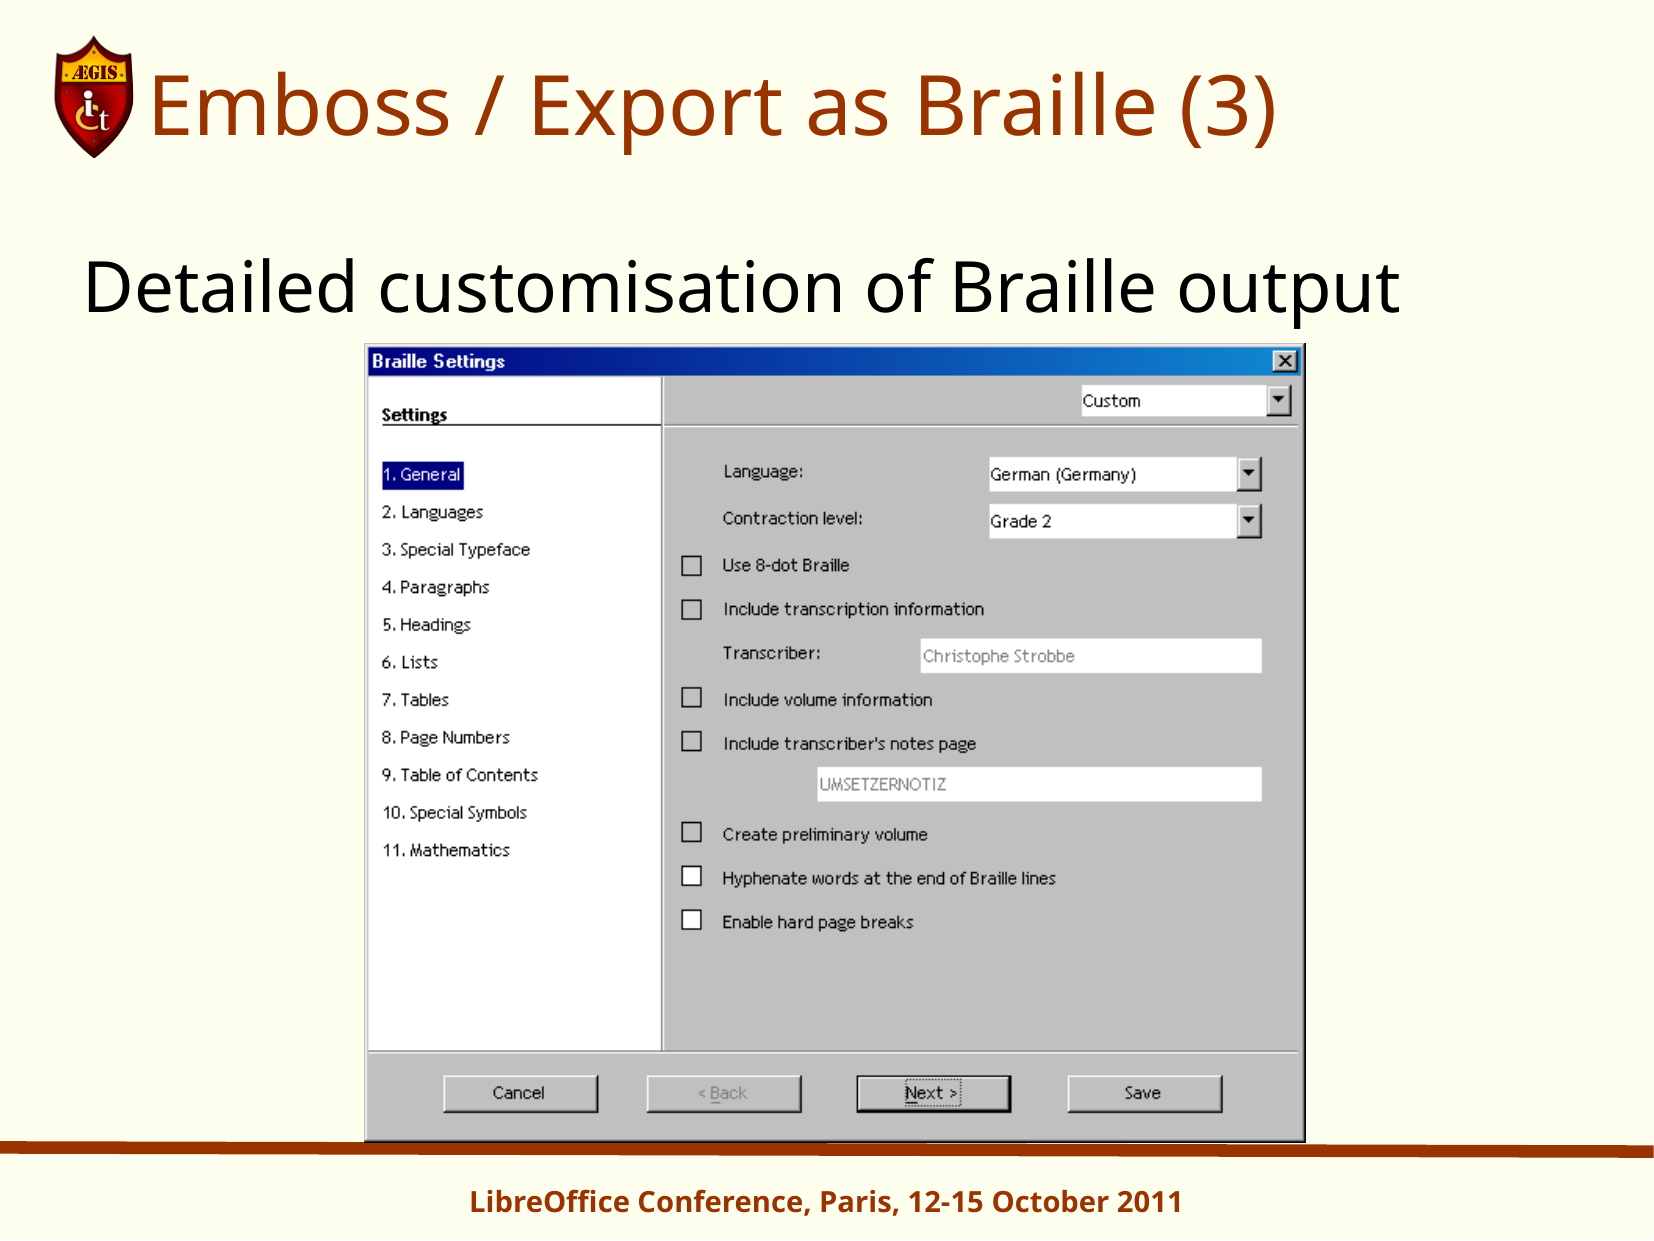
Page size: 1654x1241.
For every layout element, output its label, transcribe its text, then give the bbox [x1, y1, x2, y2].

picture [24, 24, 167, 167]
title Emboss / Export as Braille (3) [147, 29, 1625, 178]
list Detailed customisation of Braille output [82, 236, 1595, 384]
picture [364, 343, 1306, 1143]
